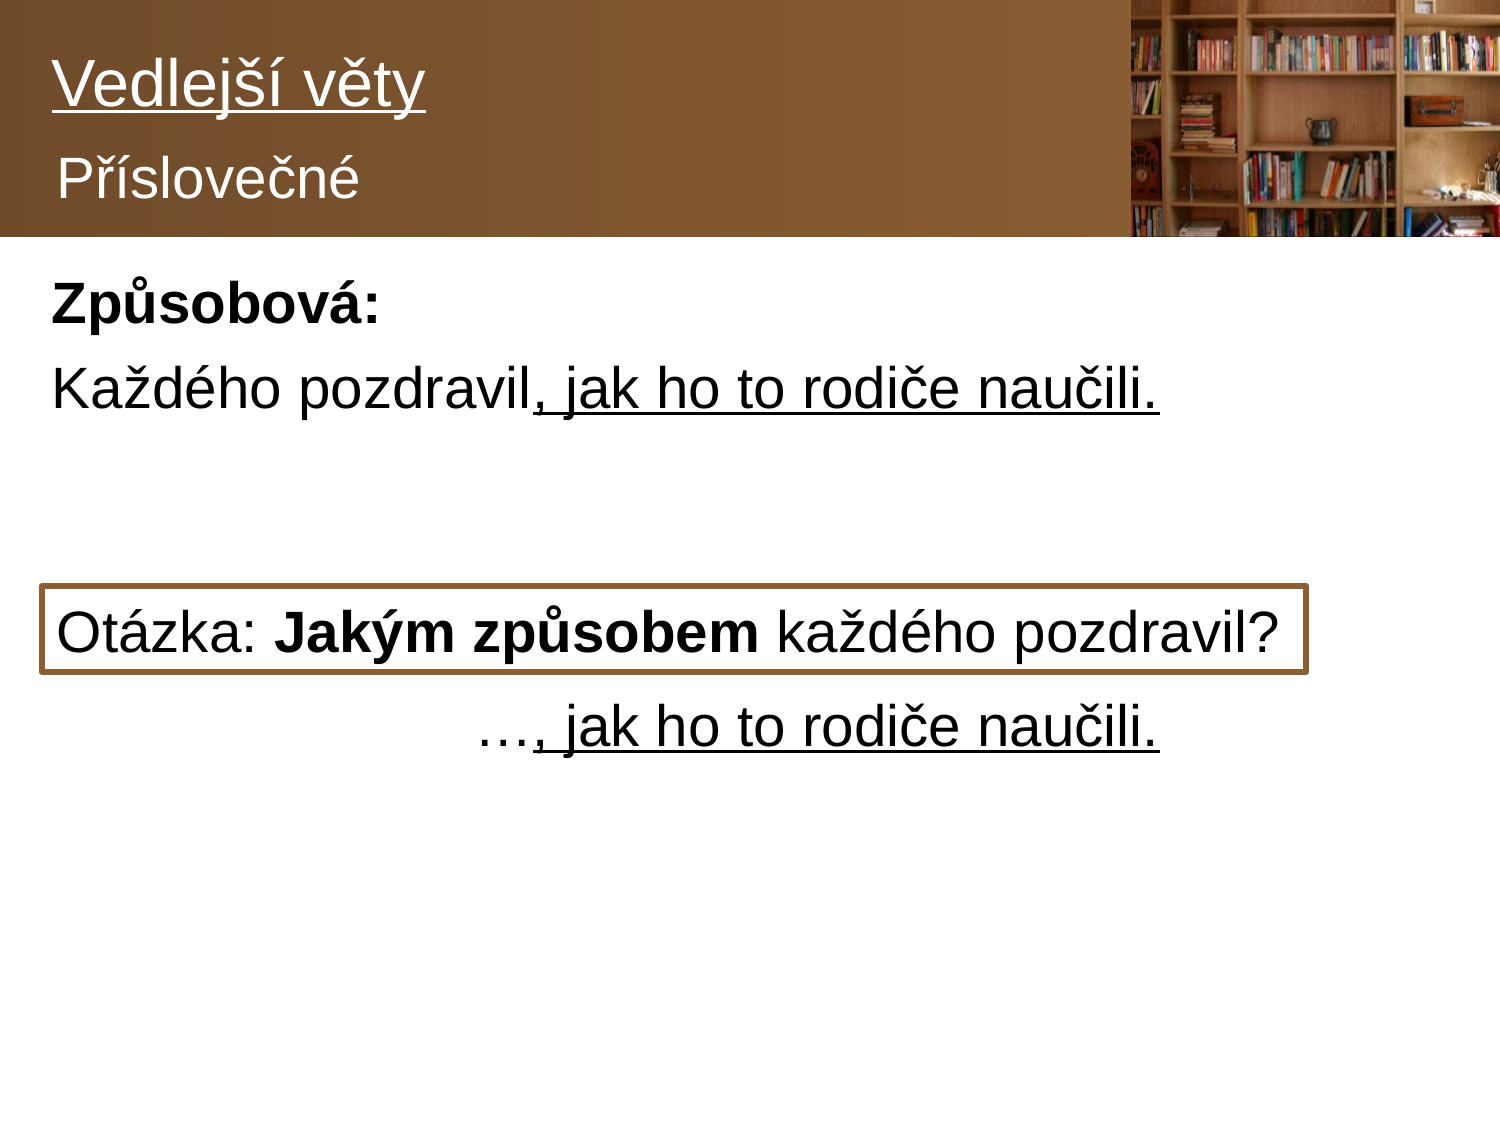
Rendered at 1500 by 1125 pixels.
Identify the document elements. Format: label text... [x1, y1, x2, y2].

text_box Otázka: Jakým způsobem každého pozdravil? [41, 586, 1307, 672]
text_box Způsobová: Každého pozdravil, jak ho to rodiče naučili. …, jak ho to rodiče naučili. [36, 257, 1387, 1001]
text_box Příslovečné [41, 132, 1128, 219]
text_box Vedlejší věty [36, 3, 1160, 155]
